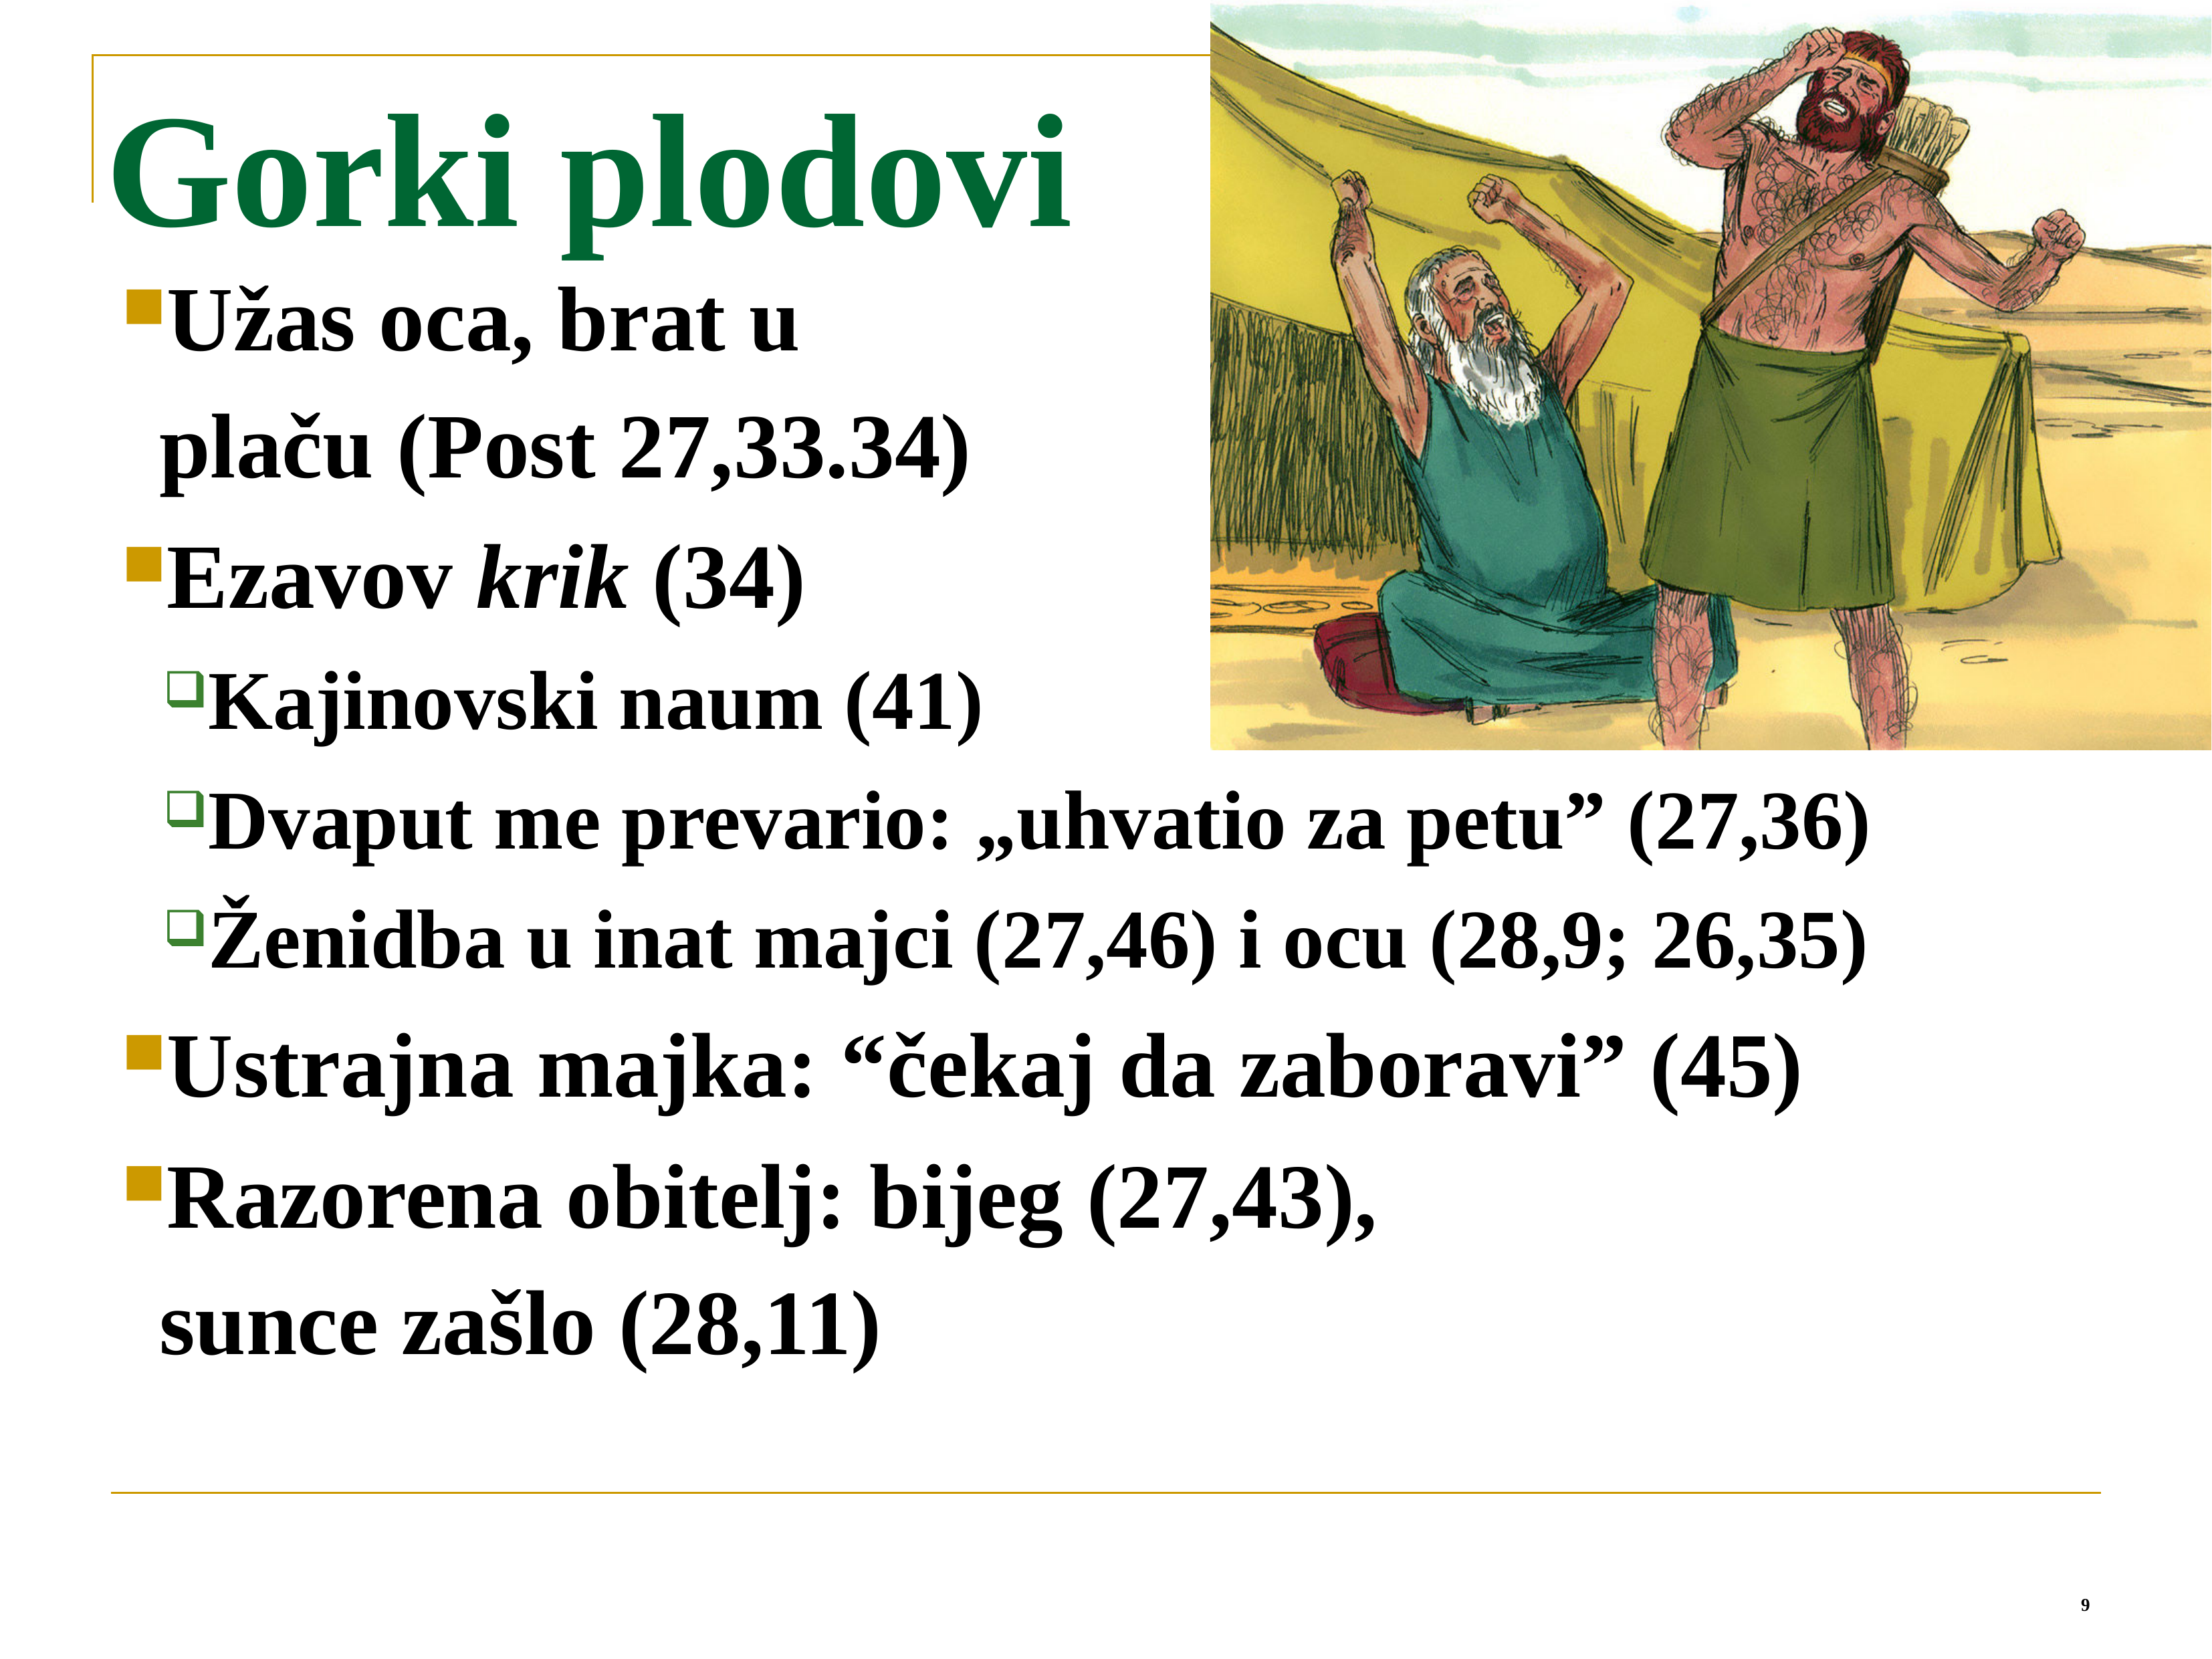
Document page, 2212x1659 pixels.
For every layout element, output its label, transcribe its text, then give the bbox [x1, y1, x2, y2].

picture [1210, 0, 2212, 751]
list Užas oca, brat u plaču (Post 27,33.34) Ezavov krik (34) Kajinovski naum (41) Dvaput me prevario: „uhvatio za petu” (27,36) Ženidba u inat majci (27,46) i ocu (28,9; 26,35) Ustrajna majka: “čekaj da zaboravi” (45) Razorena obitelj: bijeg (27,43), sunce zašlo (28,11) [110, 237, 2212, 1491]
title Gorki plodovi [94, 59, 1210, 335]
